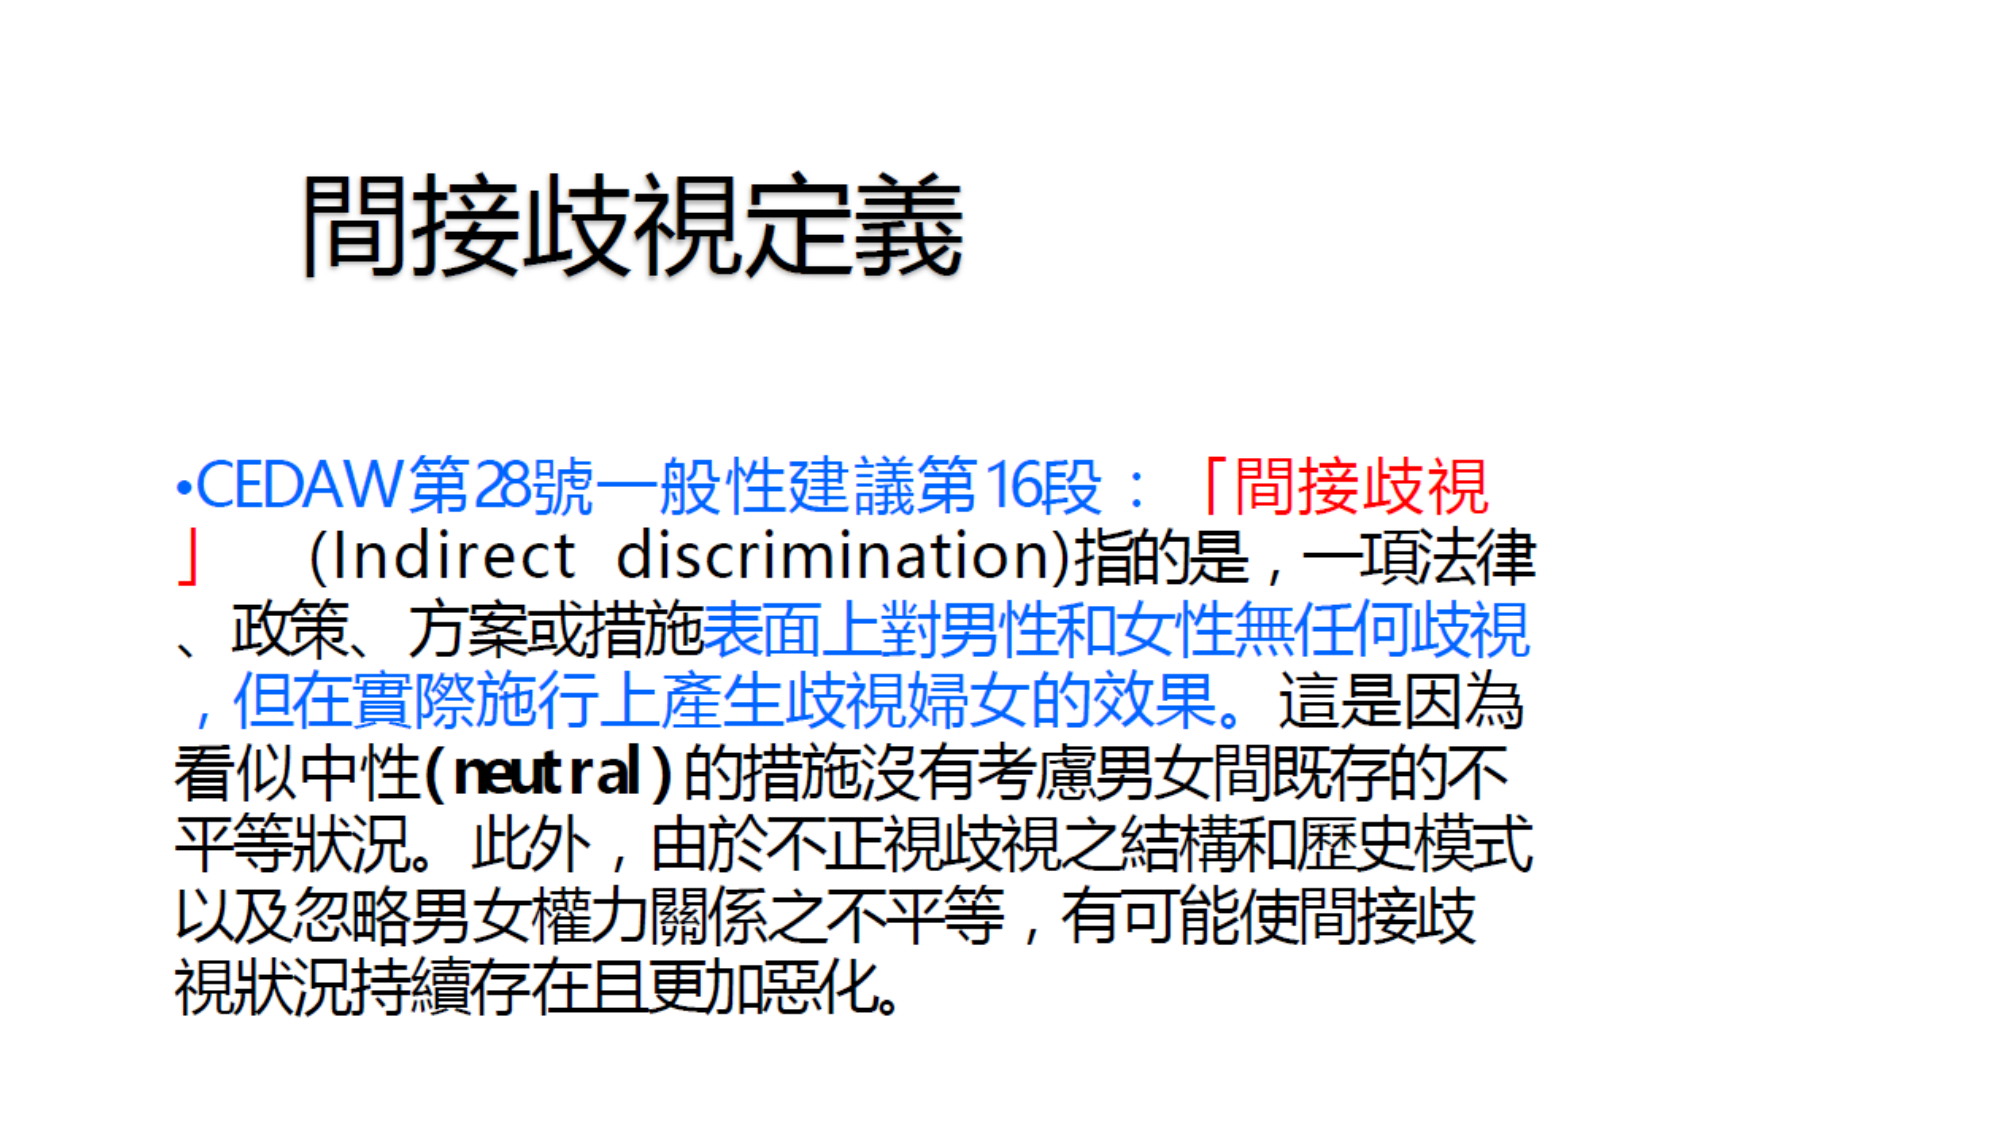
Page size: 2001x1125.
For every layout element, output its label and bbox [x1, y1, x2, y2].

picture [147, 139, 1566, 1093]
